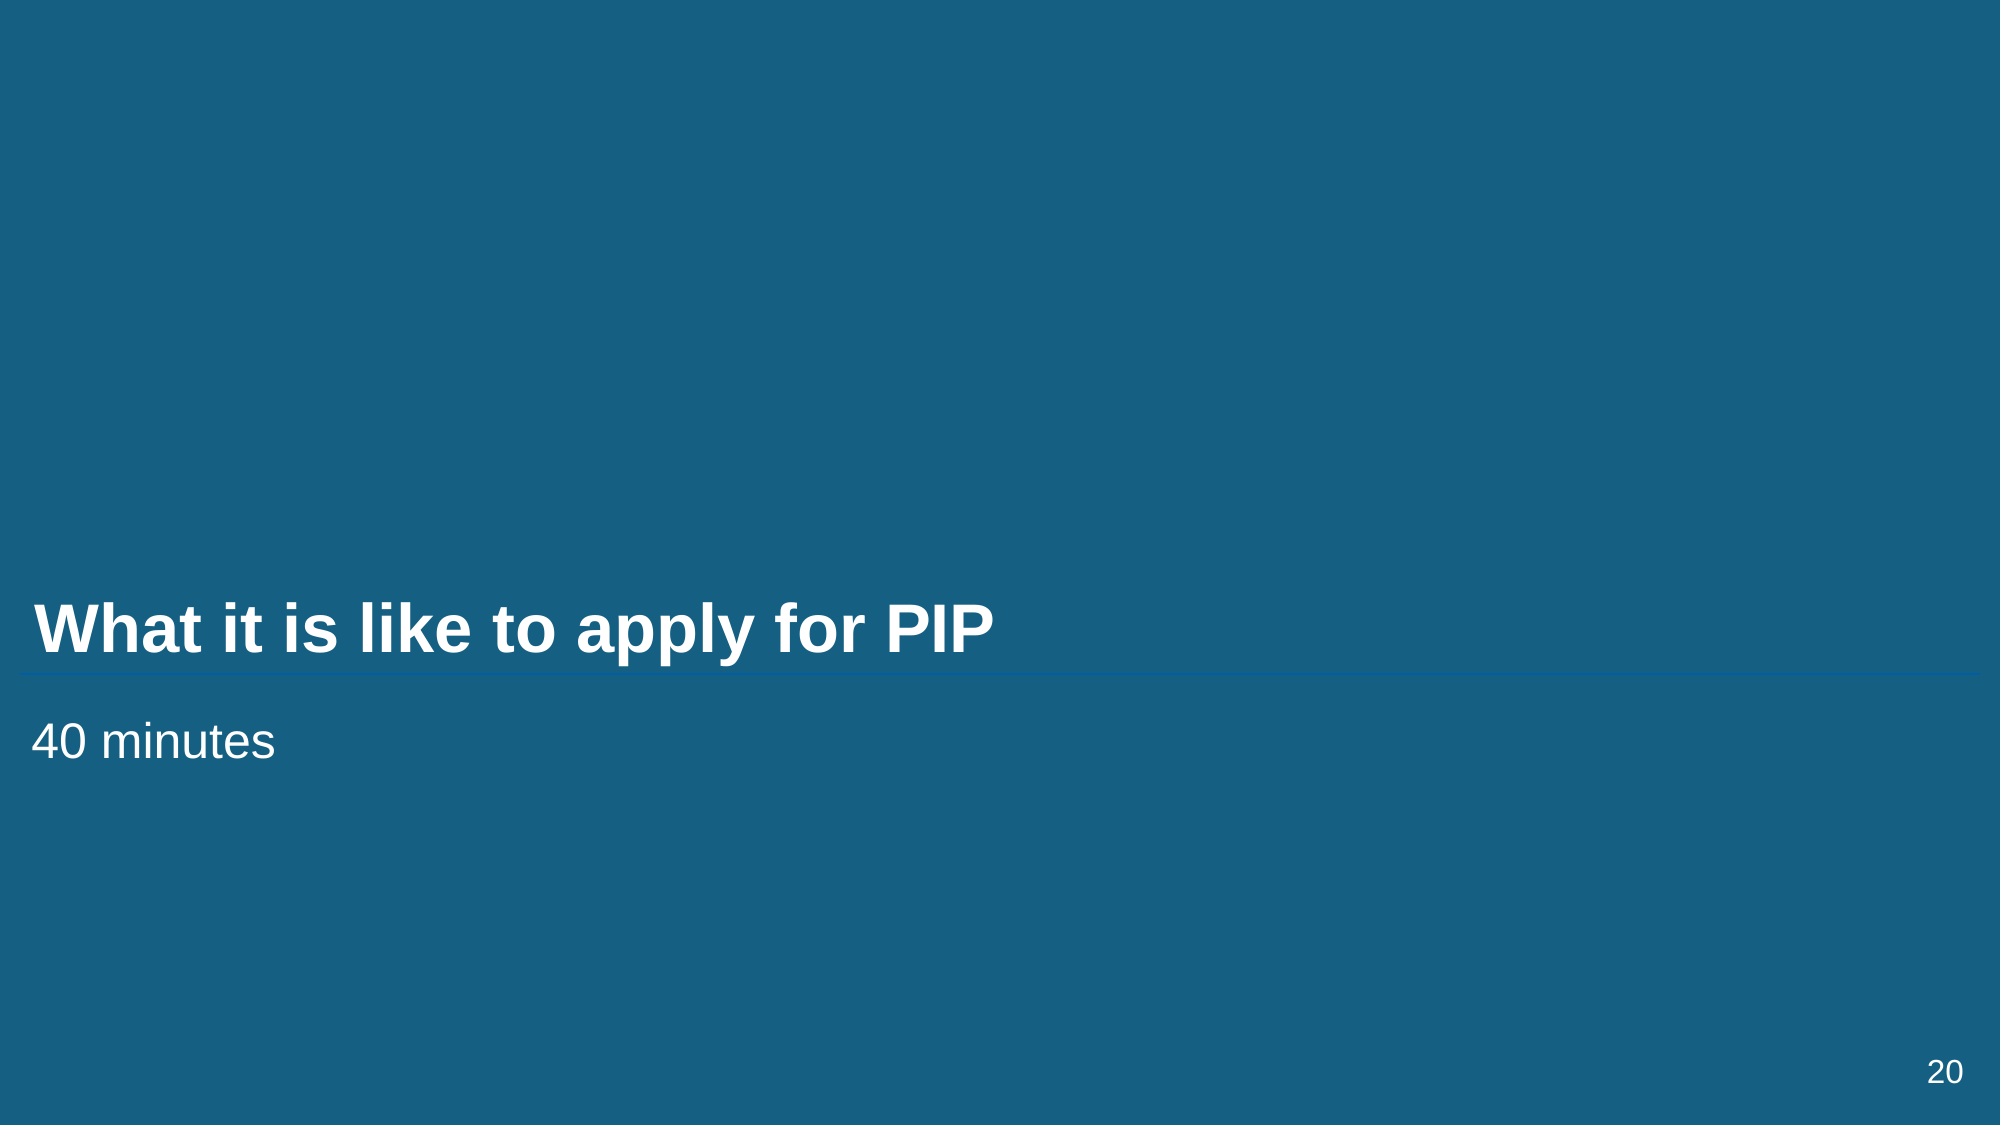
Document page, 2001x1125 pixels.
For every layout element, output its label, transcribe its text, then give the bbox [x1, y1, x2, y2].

text_box [1911, 1042, 1983, 1103]
title What it is like to apply for PIP [19, 208, 1429, 675]
text_box 40 minutes [20, 694, 1313, 1073]
